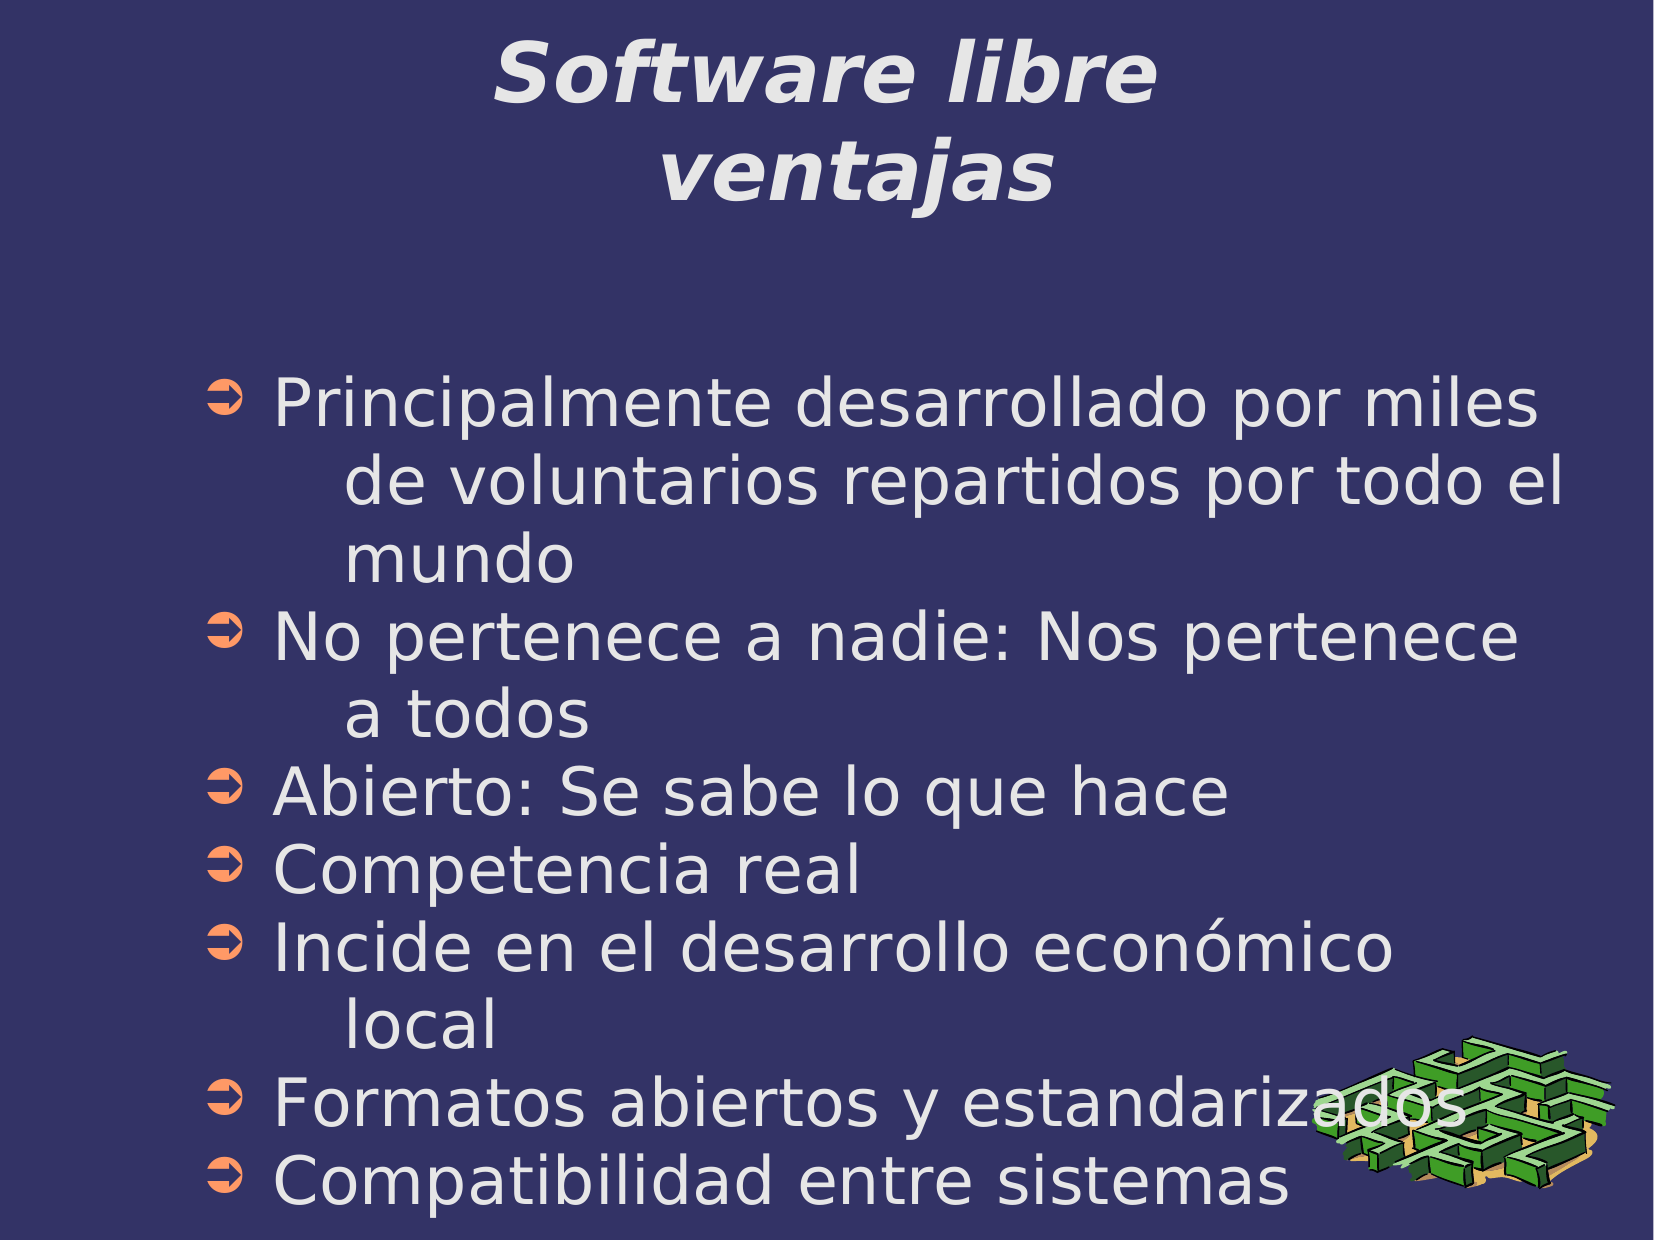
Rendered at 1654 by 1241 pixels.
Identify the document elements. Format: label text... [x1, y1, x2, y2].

list Principalmente desarrollado por miles de voluntarios repartidos por todo el mundo No pertenece a nadie: Nos pertenece a todos Abierto: Se sabe lo que hace Competencia real Incide en el desarrollo económico local Formatos abiertos y estandarizados Compatibilidad entre sistemas [178, 364, 1570, 1143]
title Software libre ventajas [121, 25, 1534, 220]
